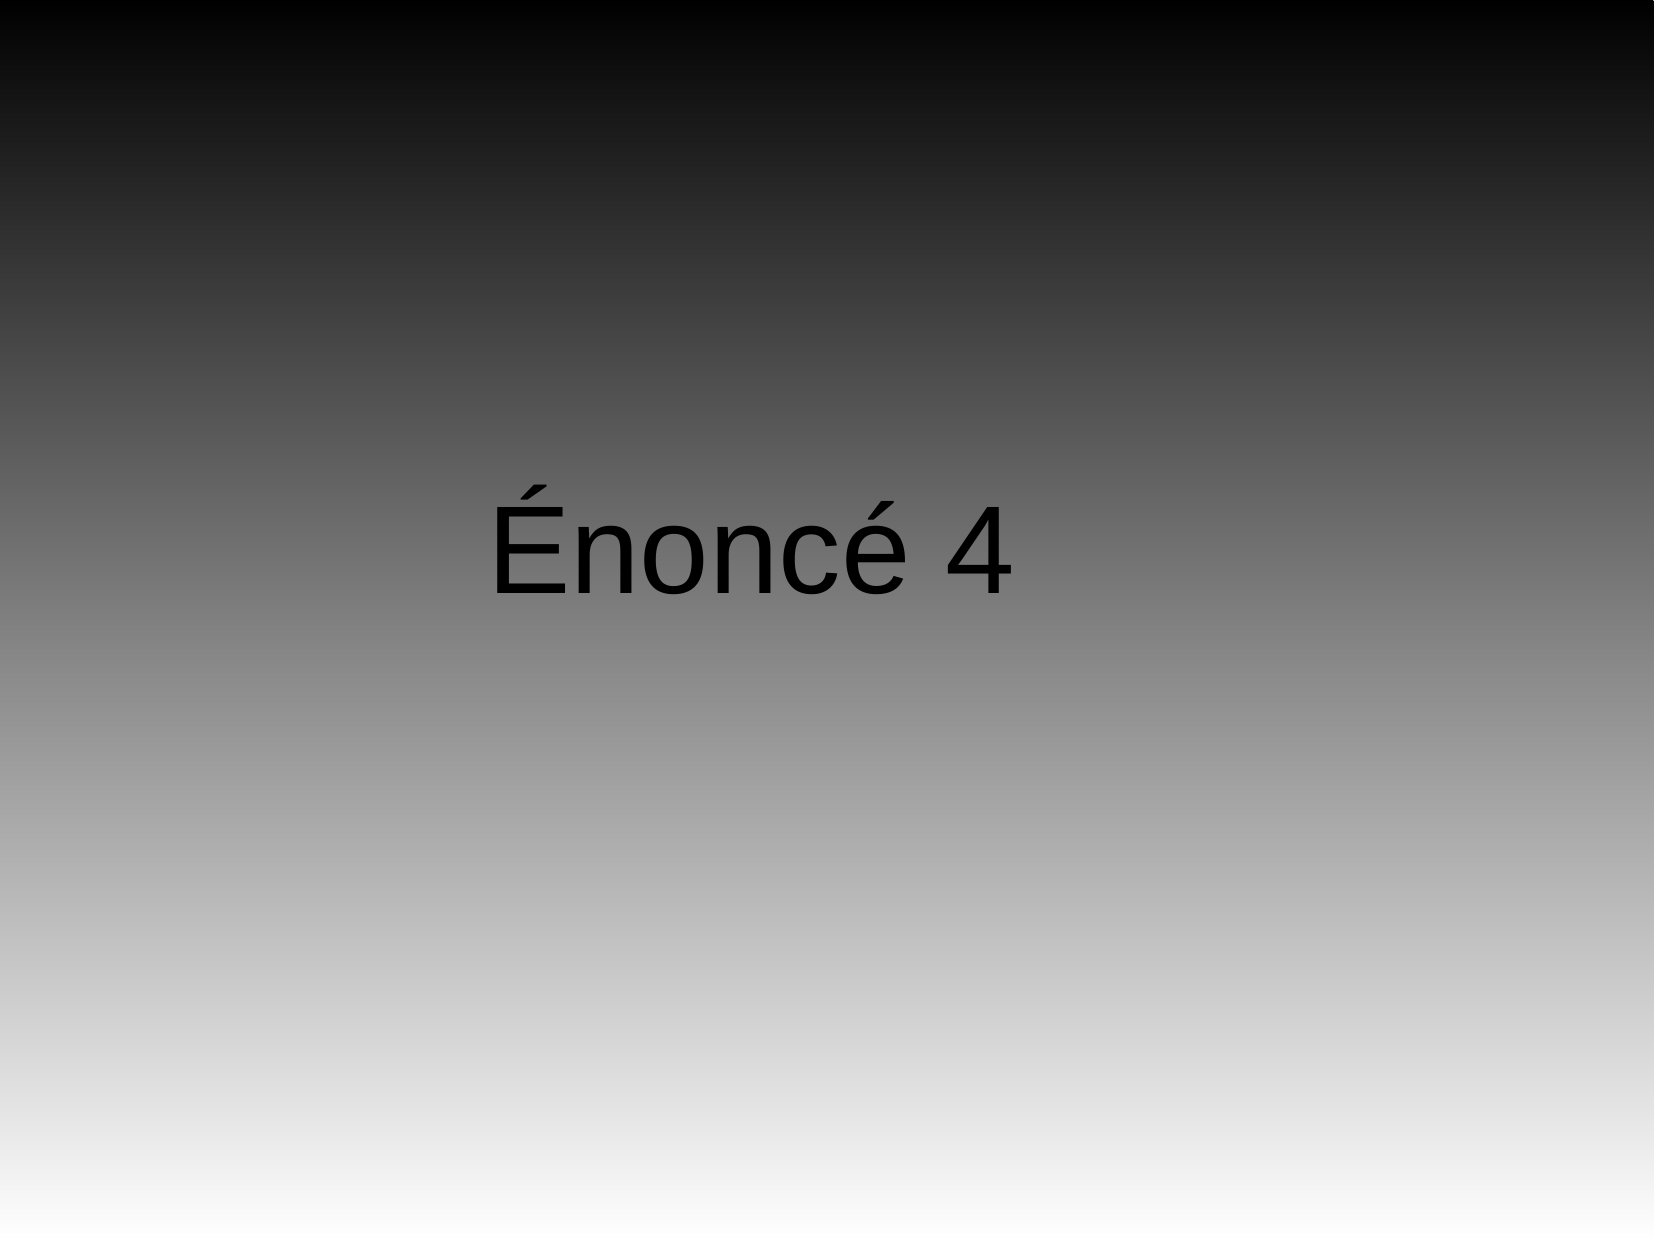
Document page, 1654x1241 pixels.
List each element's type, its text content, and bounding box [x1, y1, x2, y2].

text_box Énoncé 4 [472, 472, 1152, 628]
